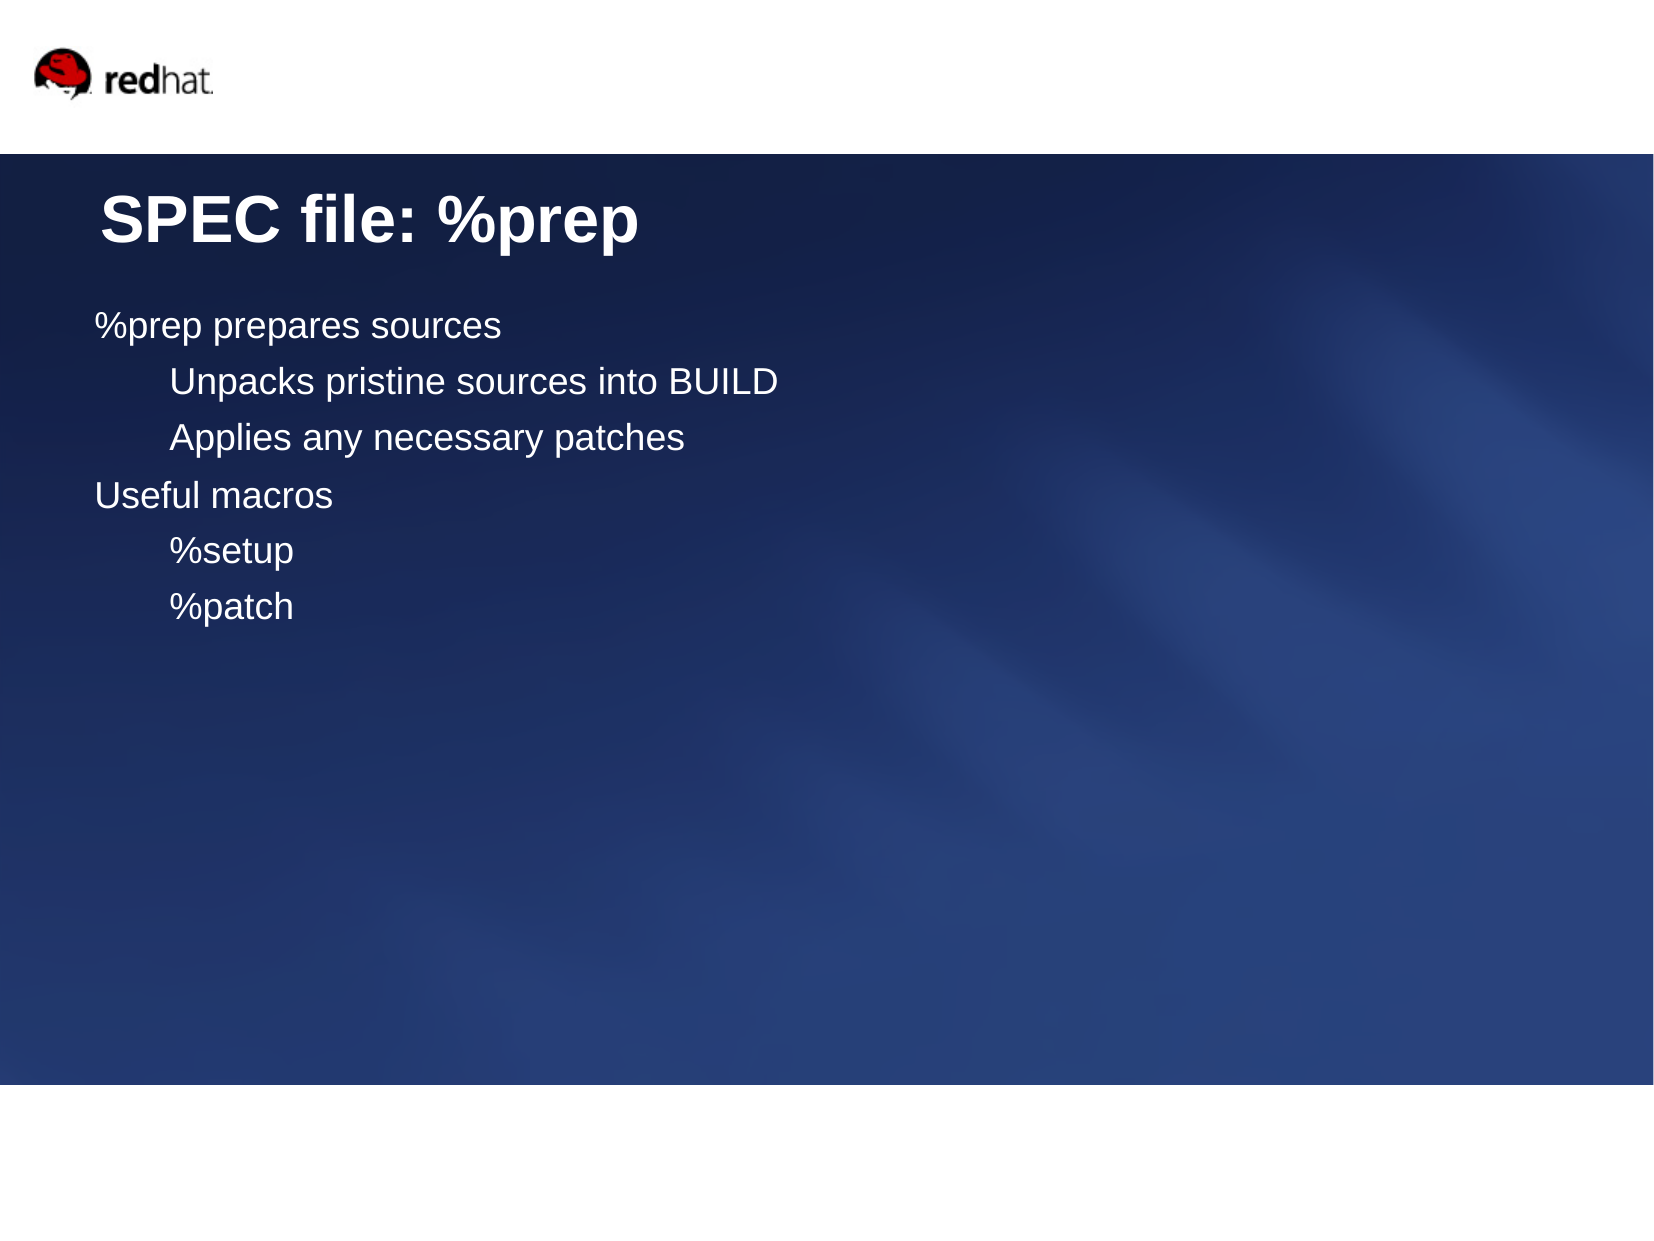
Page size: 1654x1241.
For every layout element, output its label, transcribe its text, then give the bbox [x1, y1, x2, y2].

picture [33, 46, 213, 108]
picture [0, 154, 1654, 1085]
list %prep prepares sources Unpacks pristine sources into BUILD Applies any necessary patches Useful macros %setup %patch [94, 304, 1500, 1083]
title SPEC file: %prep [100, 164, 1506, 275]
